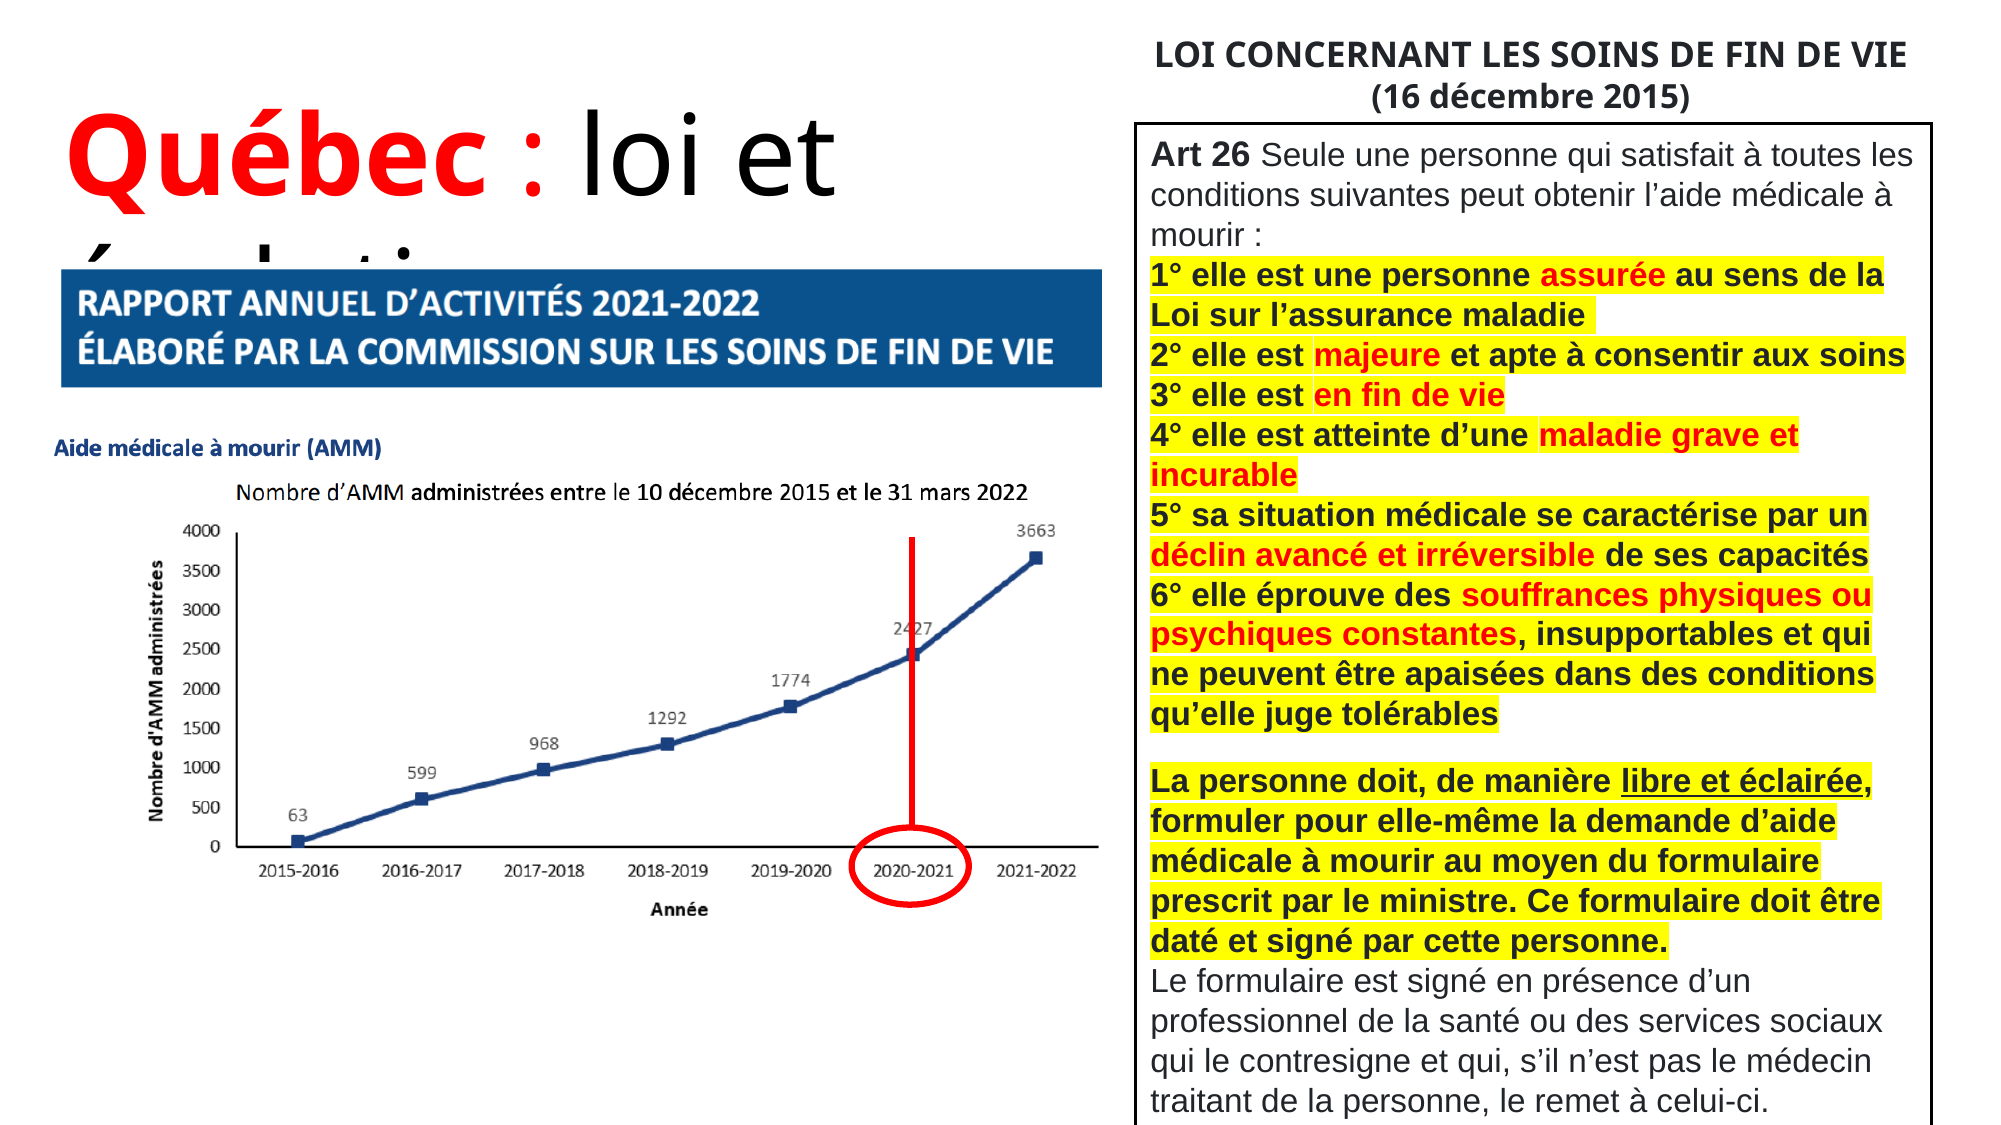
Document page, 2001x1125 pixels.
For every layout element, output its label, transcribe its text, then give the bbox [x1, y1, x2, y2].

text_box Québec : loi et évolution [49, 75, 1134, 227]
picture [29, 419, 1134, 937]
text_box Art 26 Seule une personne qui satisfait à toutes les conditions suivantes peut obtenir l’aide médicale à mourir : 1° elle est une personne assurée au sens de la Loi sur l’assurance maladie 2° elle est majeure et apte à consentir aux soins 3° elle est en fin de vie 4° elle est atteinte d’une maladie grave et incurable 5° sa situation médicale se caractérise par un déclin avancé et irréversible de ses capacités 6° elle éprouve des souffrances physiques ou psychiques constantes, insupportables et qui ne peuvent être apaisées dans des conditions qu’elle juge tolérables La personne doit, de manière libre et éclairée, formuler pour elle-même la demande d’aide médicale à mourir au moyen du formulaire prescrit par le ministre. Ce formulaire doit être daté et signé par cette personne. Le formulaire est signé en présence d’un professionnel de la santé ou des services sociaux qui le contresigne et qui, s’il n’est pas le médecin traitant de la personne, le remet à celui-ci. [1135, 123, 1932, 1125]
picture [55, 262, 1102, 399]
text_box Loi concernant les soins de fin de vie (16 décembre 2015) [1101, 24, 1961, 126]
